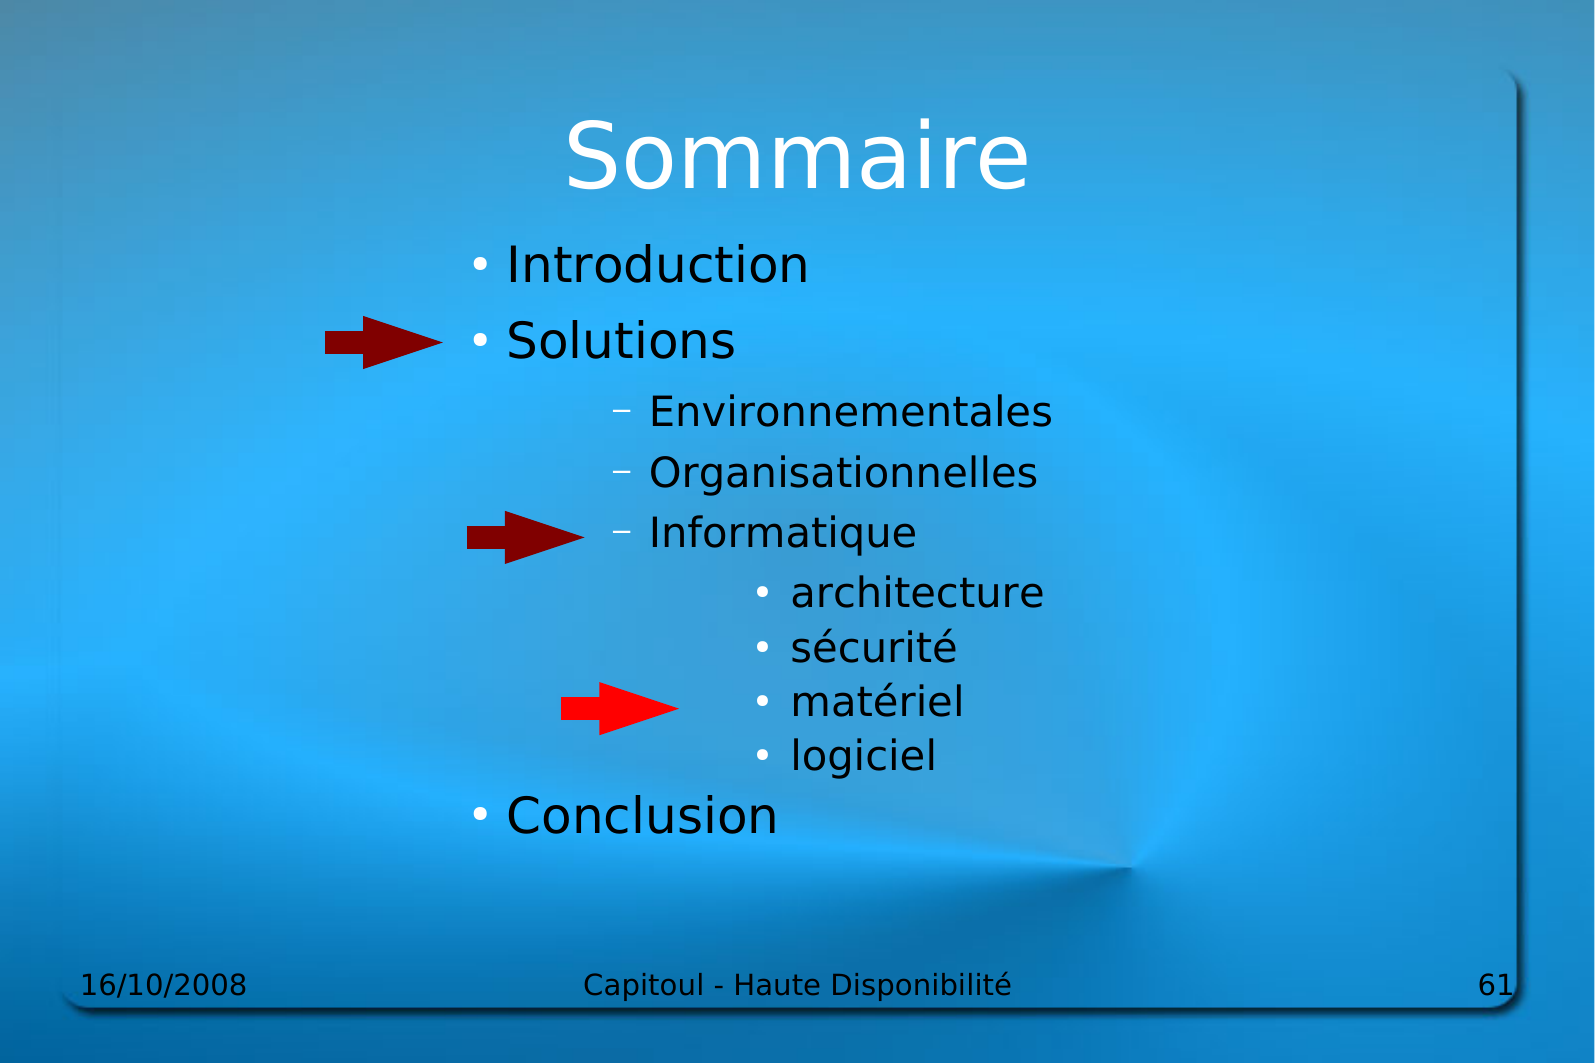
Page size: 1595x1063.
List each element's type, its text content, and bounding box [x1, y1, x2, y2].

title Sommaire [117, 103, 1479, 211]
list Introduction Solutions Environnementales Organisationnelles Informatique architecture sécurité matériel logiciel Conclusion [117, 236, 1479, 956]
picture [0, 0, 1595, 1063]
